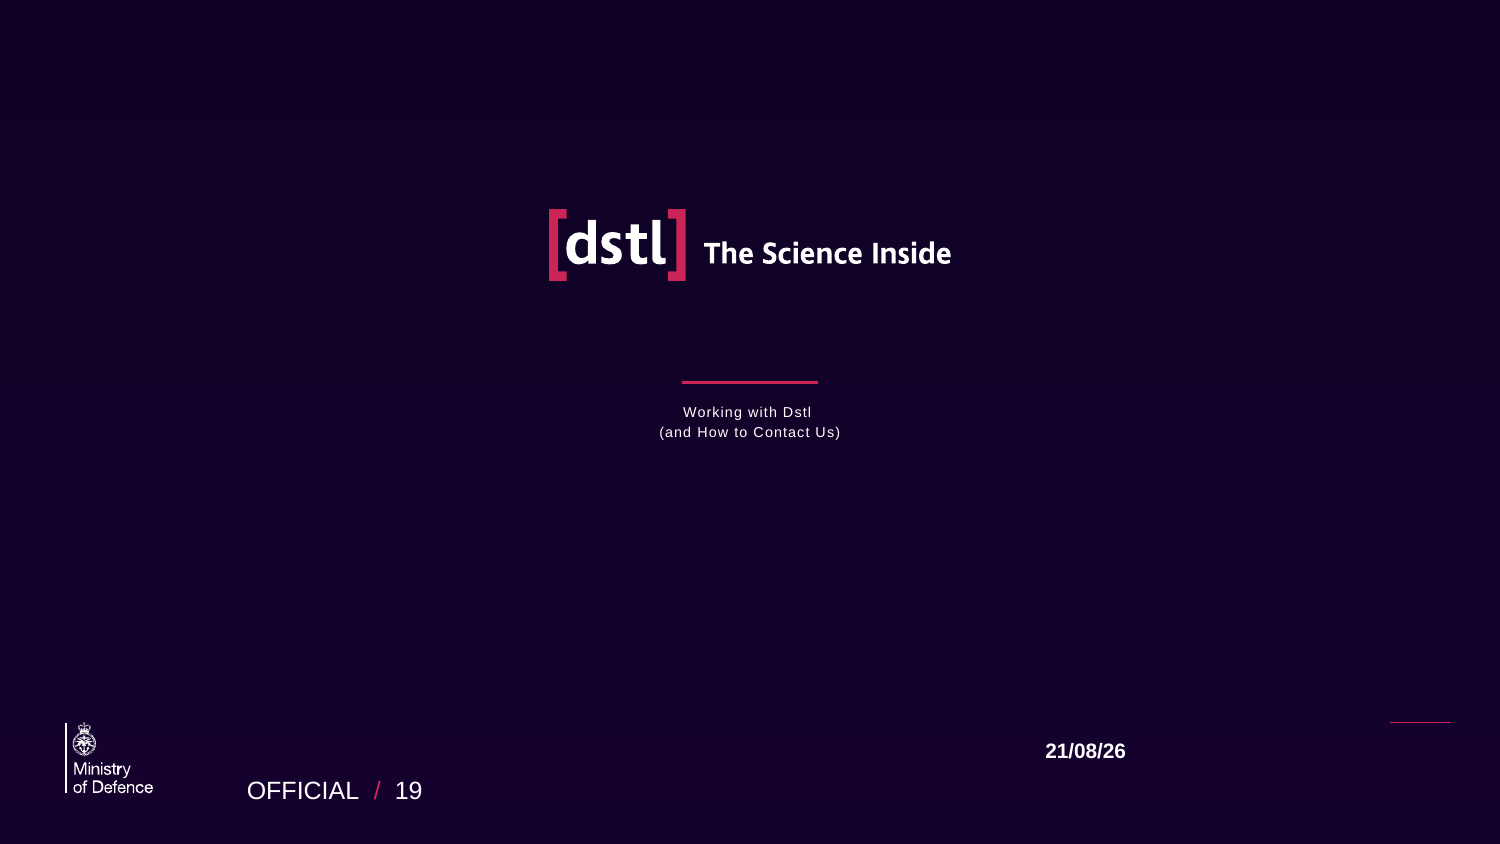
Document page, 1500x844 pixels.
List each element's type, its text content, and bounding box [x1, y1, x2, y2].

list Working with Dstl (and How to Contact Us) [0, 398, 1500, 505]
text_box 21 July 2021 [1045, 737, 1452, 761]
text_box OFFICIAL / 19 [232, 767, 1459, 812]
